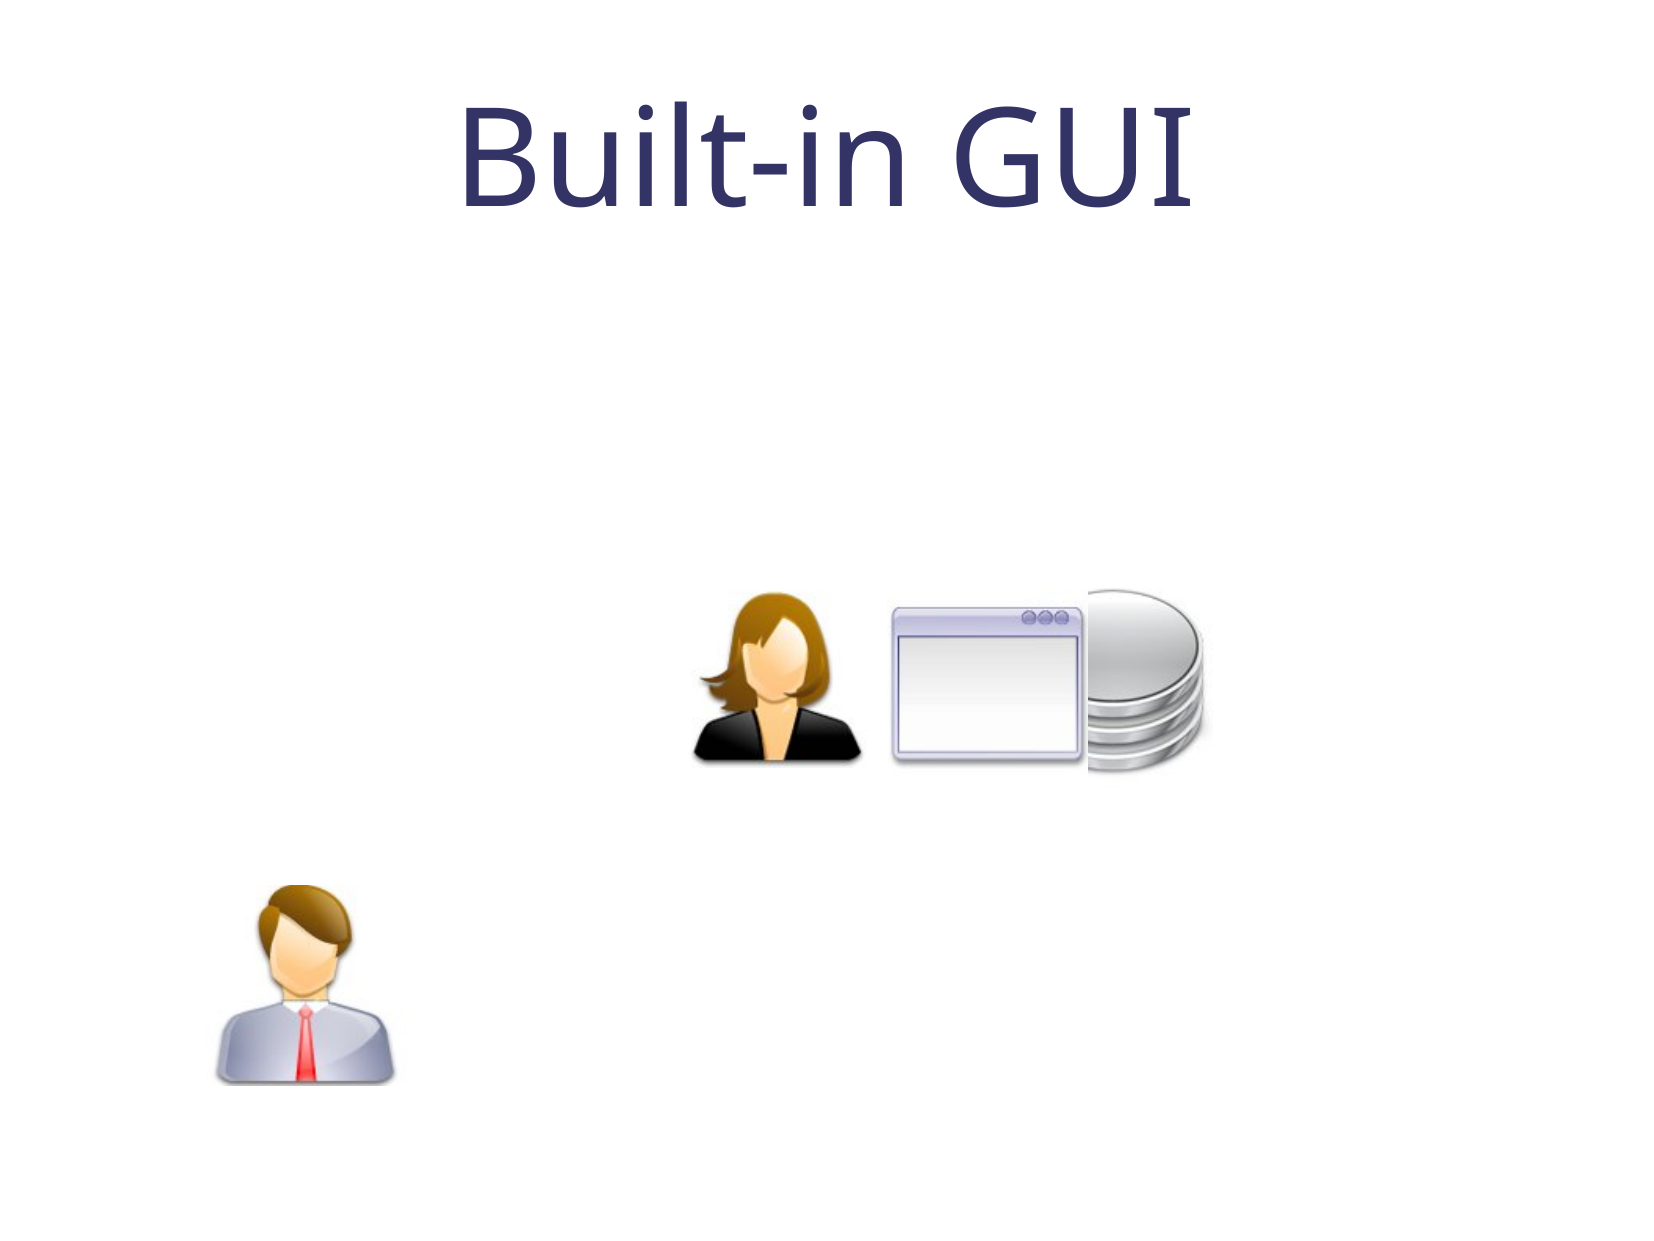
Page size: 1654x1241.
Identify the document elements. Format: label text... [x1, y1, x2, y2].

picture [206, 885, 407, 1086]
title Built-in GUI [37, 56, 1613, 250]
picture [887, 587, 1213, 788]
picture [679, 567, 880, 768]
